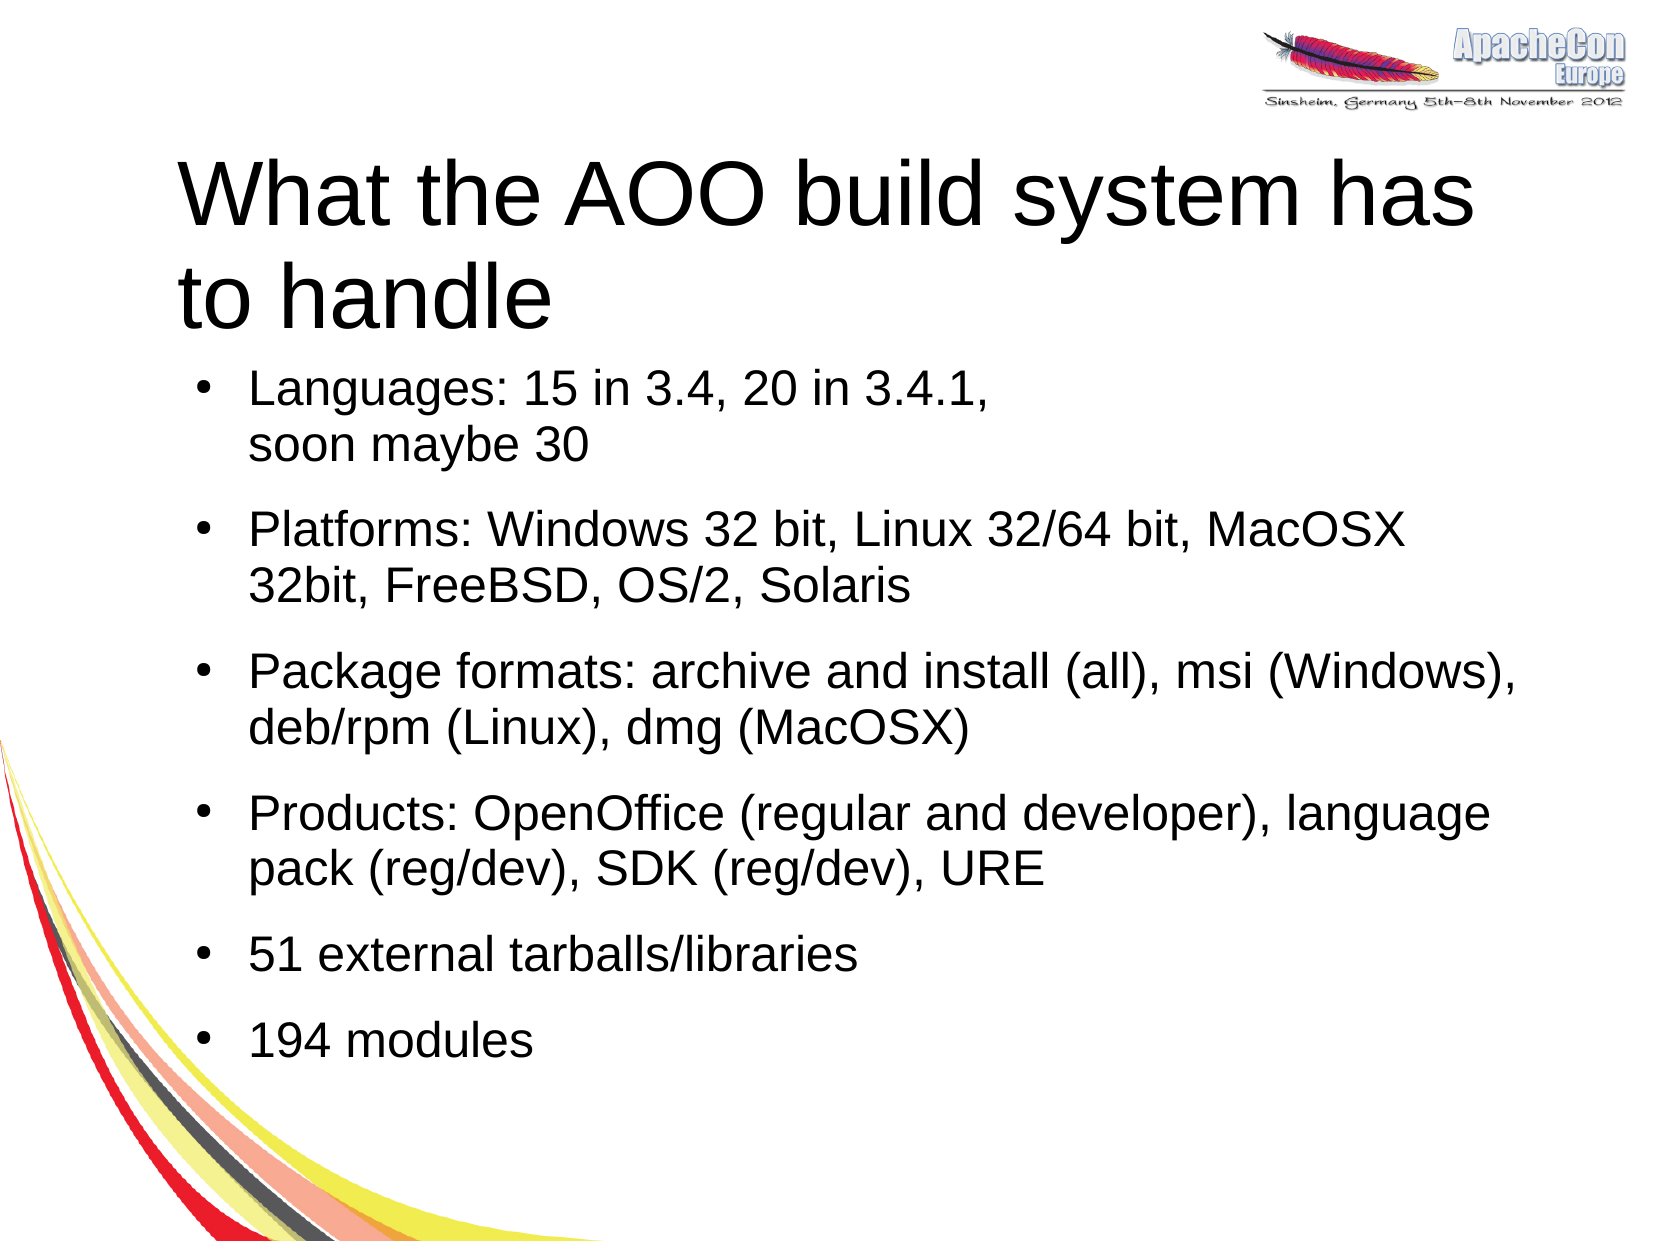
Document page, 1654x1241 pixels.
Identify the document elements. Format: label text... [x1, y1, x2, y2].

picture [0, 0, 1654, 1241]
list Languages: 15 in 3.4, 20 in 3.4.1, soon maybe 30 Platforms: Windows 32 bit, Linux 32/64 bit, MacOSX 32bit, FreeBSD, OS/2, Solaris Package formats: archive and install (all), msi (Windows), deb/rpm (Linux), dmg (MacOSX) Products: OpenOffice (regular and developer), language pack (reg/dev), SDK (reg/dev), URE 51 external tarballs/libraries 194 modules [177, 360, 1536, 1081]
title What the AOO build system has to handle [177, 142, 1536, 348]
